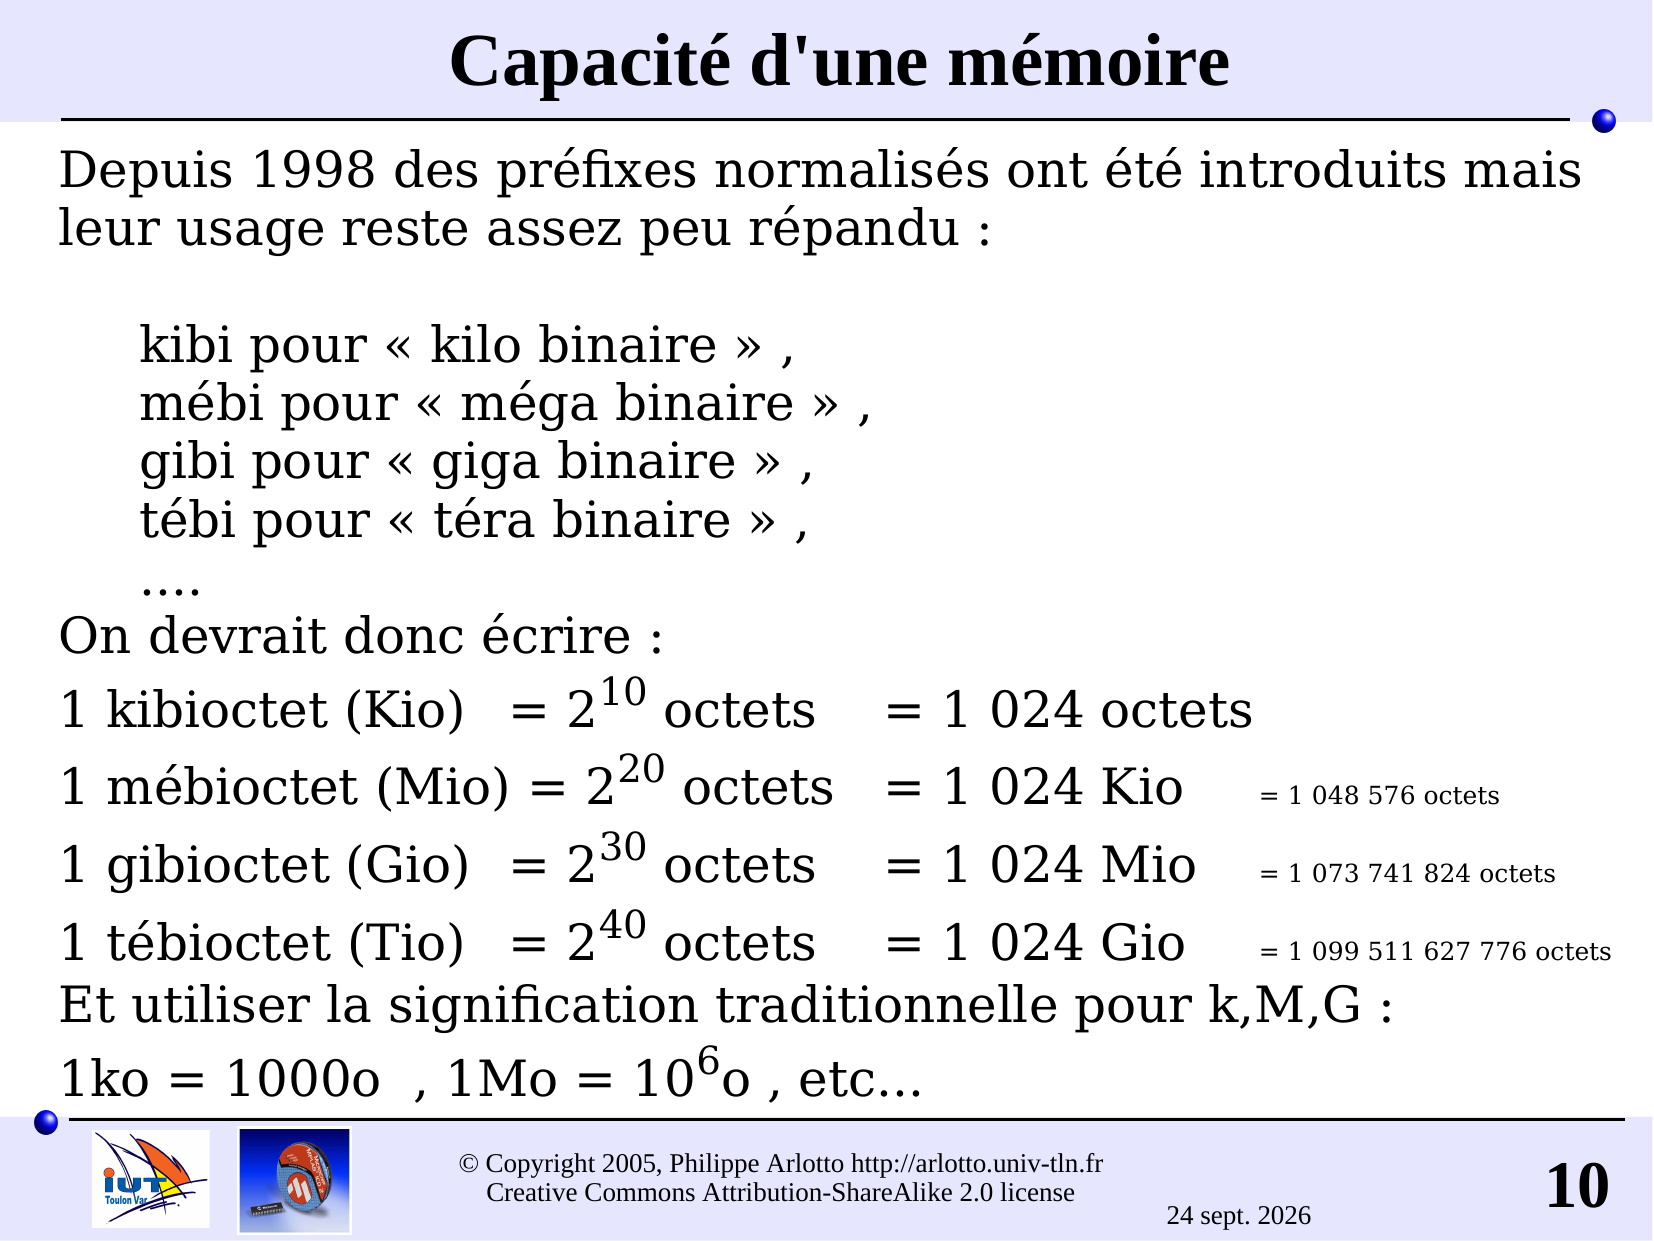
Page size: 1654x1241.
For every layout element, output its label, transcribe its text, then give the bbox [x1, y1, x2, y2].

text_box Depuis 1998 des préfixes normalisés ont été introduits mais leur usage reste assez peu répandu : kibi pour « kilo binaire » , mébi pour « méga binaire » , gibi pour « giga binaire » , tébi pour « téra binaire » , .... On devrait donc écrire : 1 kibioctet (Kio) = 210 octets = 1 024 octets 1 mébioctet (Mio) = 220 octets = 1 024 Kio = 1 048 576 octets 1 gibioctet (Gio) = 230 octets = 1 024 Mio = 1 073 741 824 octets 1 tébioctet (Tio) = 240 octets = 1 024 Gio = 1 099 511 627 776 octets Et utiliser la signification traditionnelle pour k,M,G : 1ko = 1000o , 1Mo = 106o , etc... [59, 141, 1613, 1229]
title Capacité d'une mémoire [95, 11, 1585, 110]
picture [237, 1229, 352, 1235]
